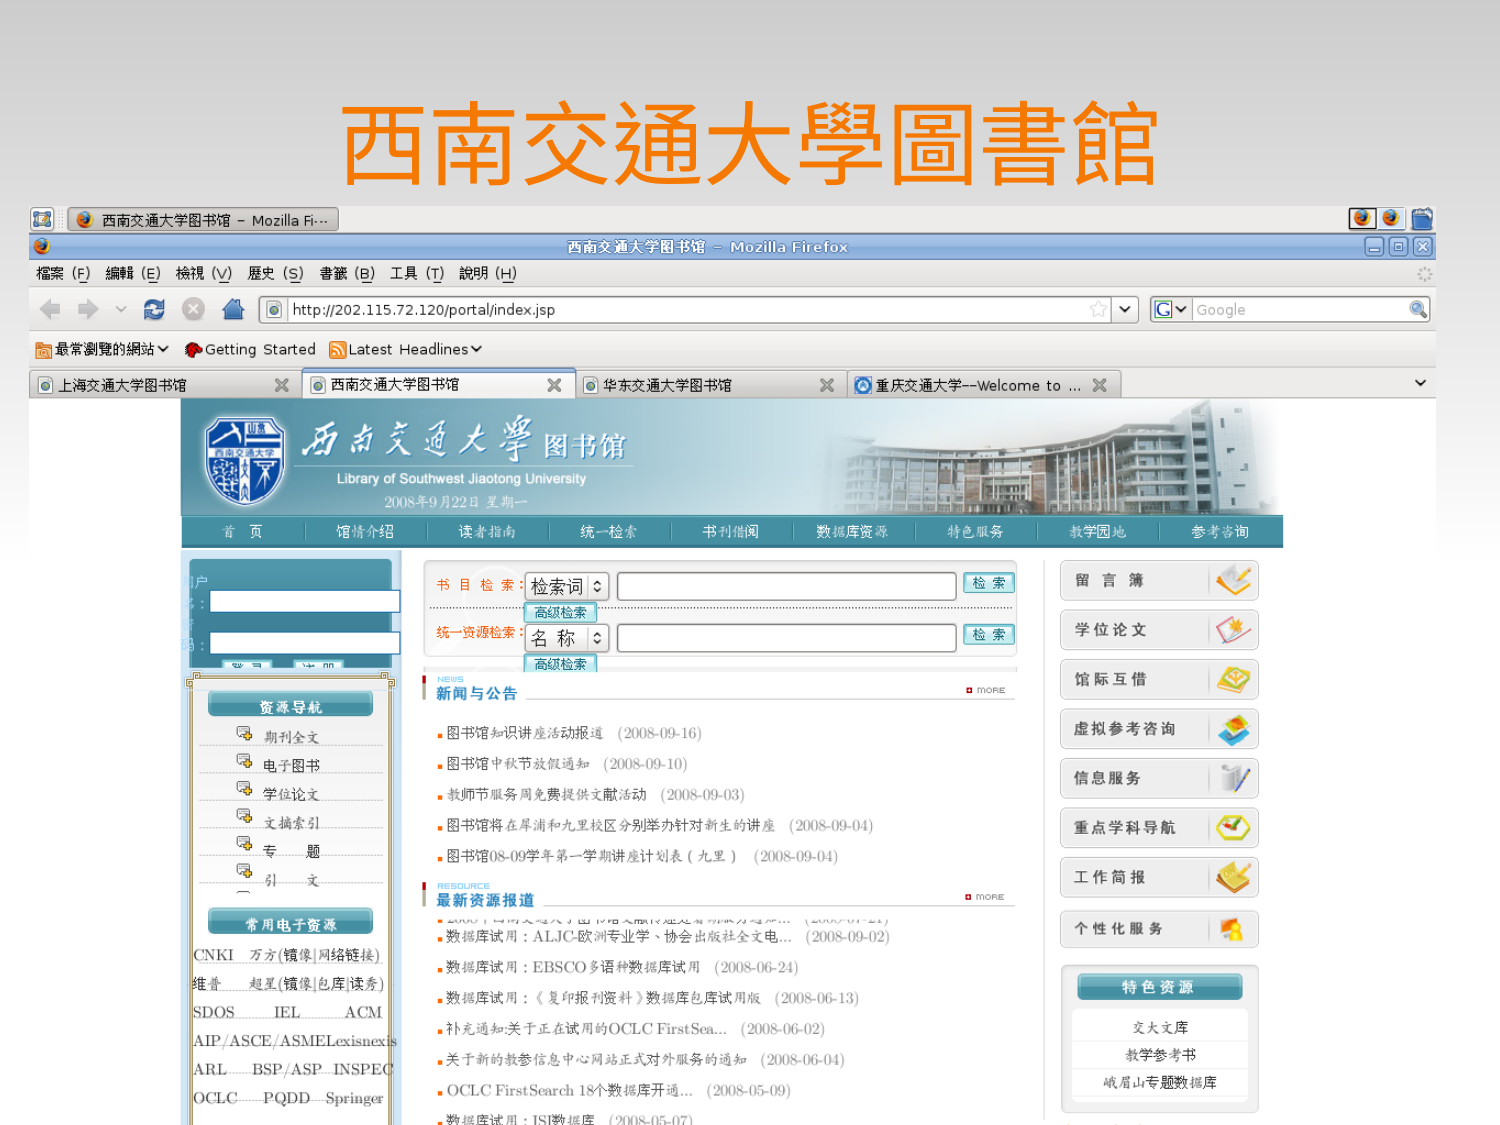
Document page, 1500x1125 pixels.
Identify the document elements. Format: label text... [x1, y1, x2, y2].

title 西南交通大學圖書館 [75, 44, 1425, 206]
picture [29, 206, 1436, 1125]
